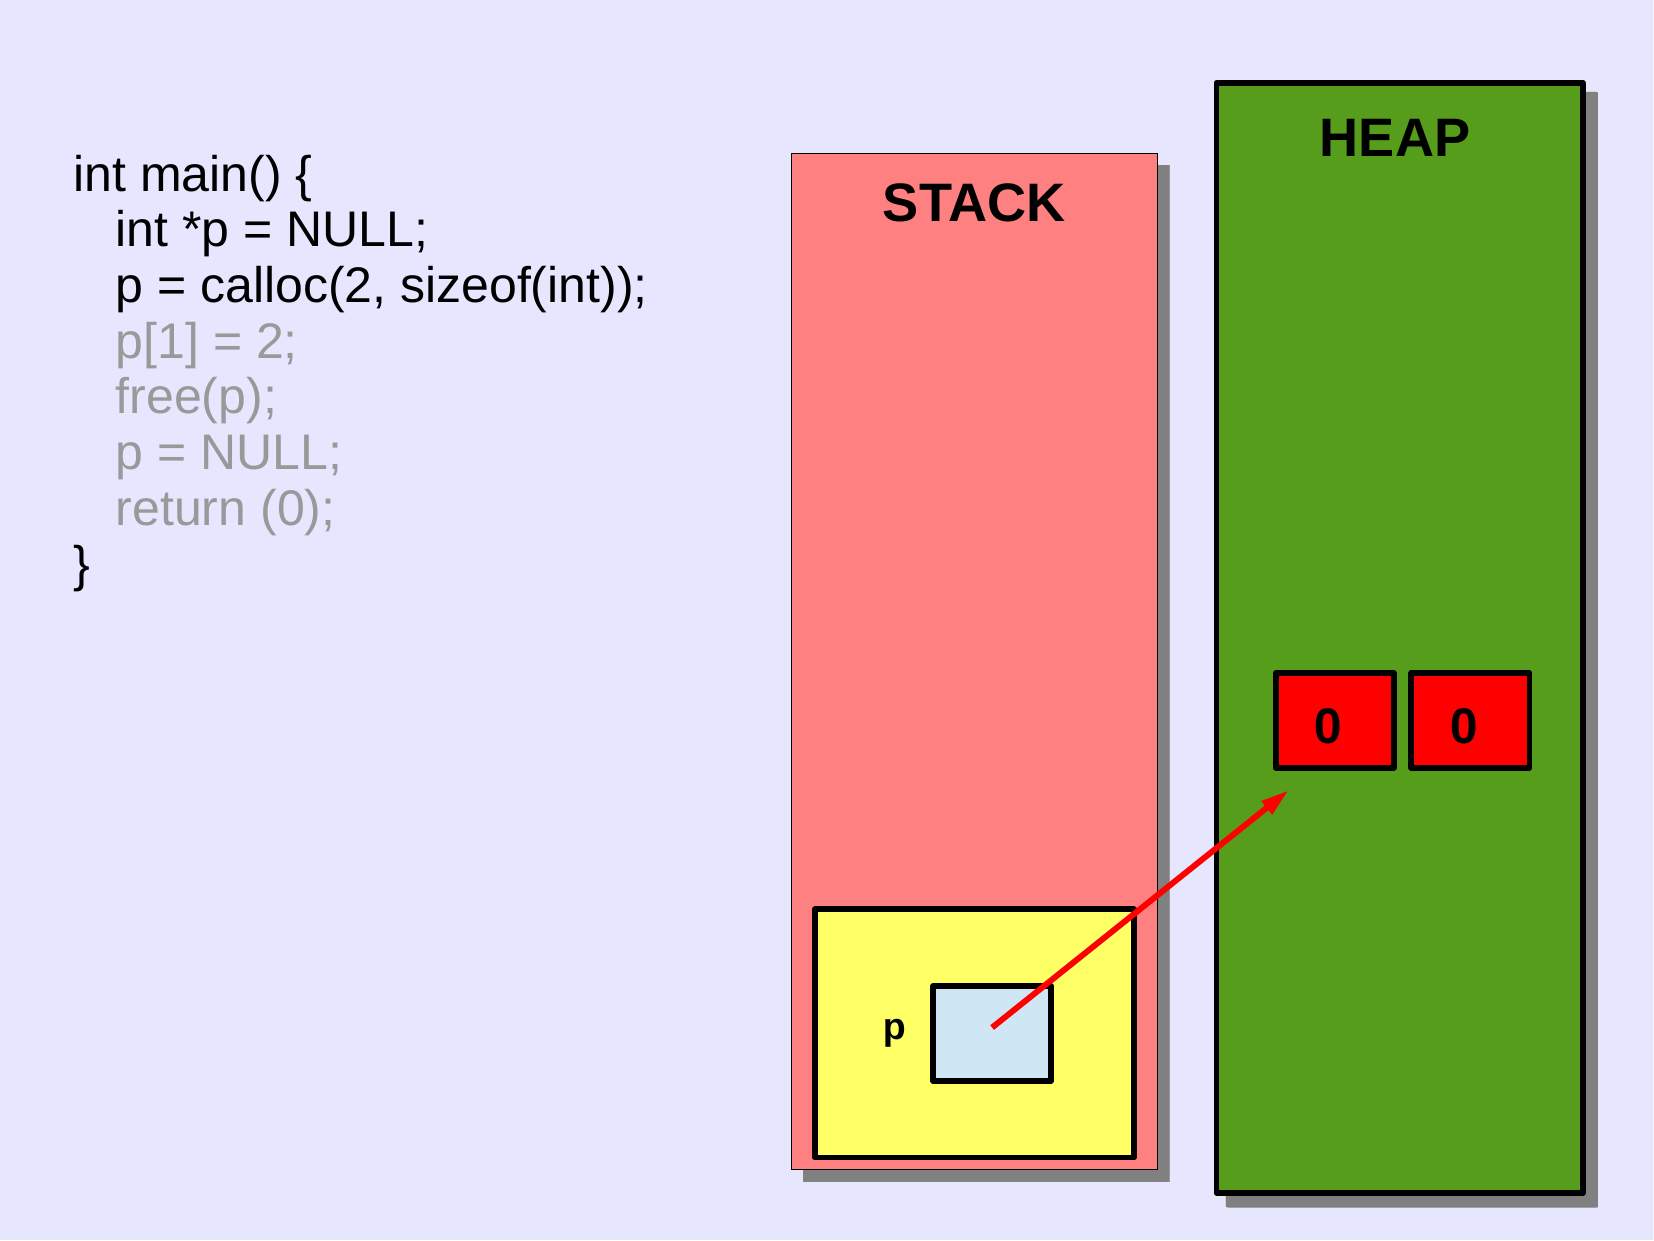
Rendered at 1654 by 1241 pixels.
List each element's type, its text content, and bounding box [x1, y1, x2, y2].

text_box p [868, 998, 928, 1055]
text_box 0 [1299, 691, 1382, 762]
text_box 0 [1435, 691, 1518, 762]
text_box STACK [868, 165, 1128, 241]
text_box [1216, 82, 1583, 1193]
text_box [791, 153, 1158, 1170]
text_box int main() { int *p = NULL; p = calloc(2, sizeof(int)); p[1] = 2; free(p); p = NULL; return (0); } [59, 82, 792, 642]
text_box HEAP [1305, 100, 1565, 176]
